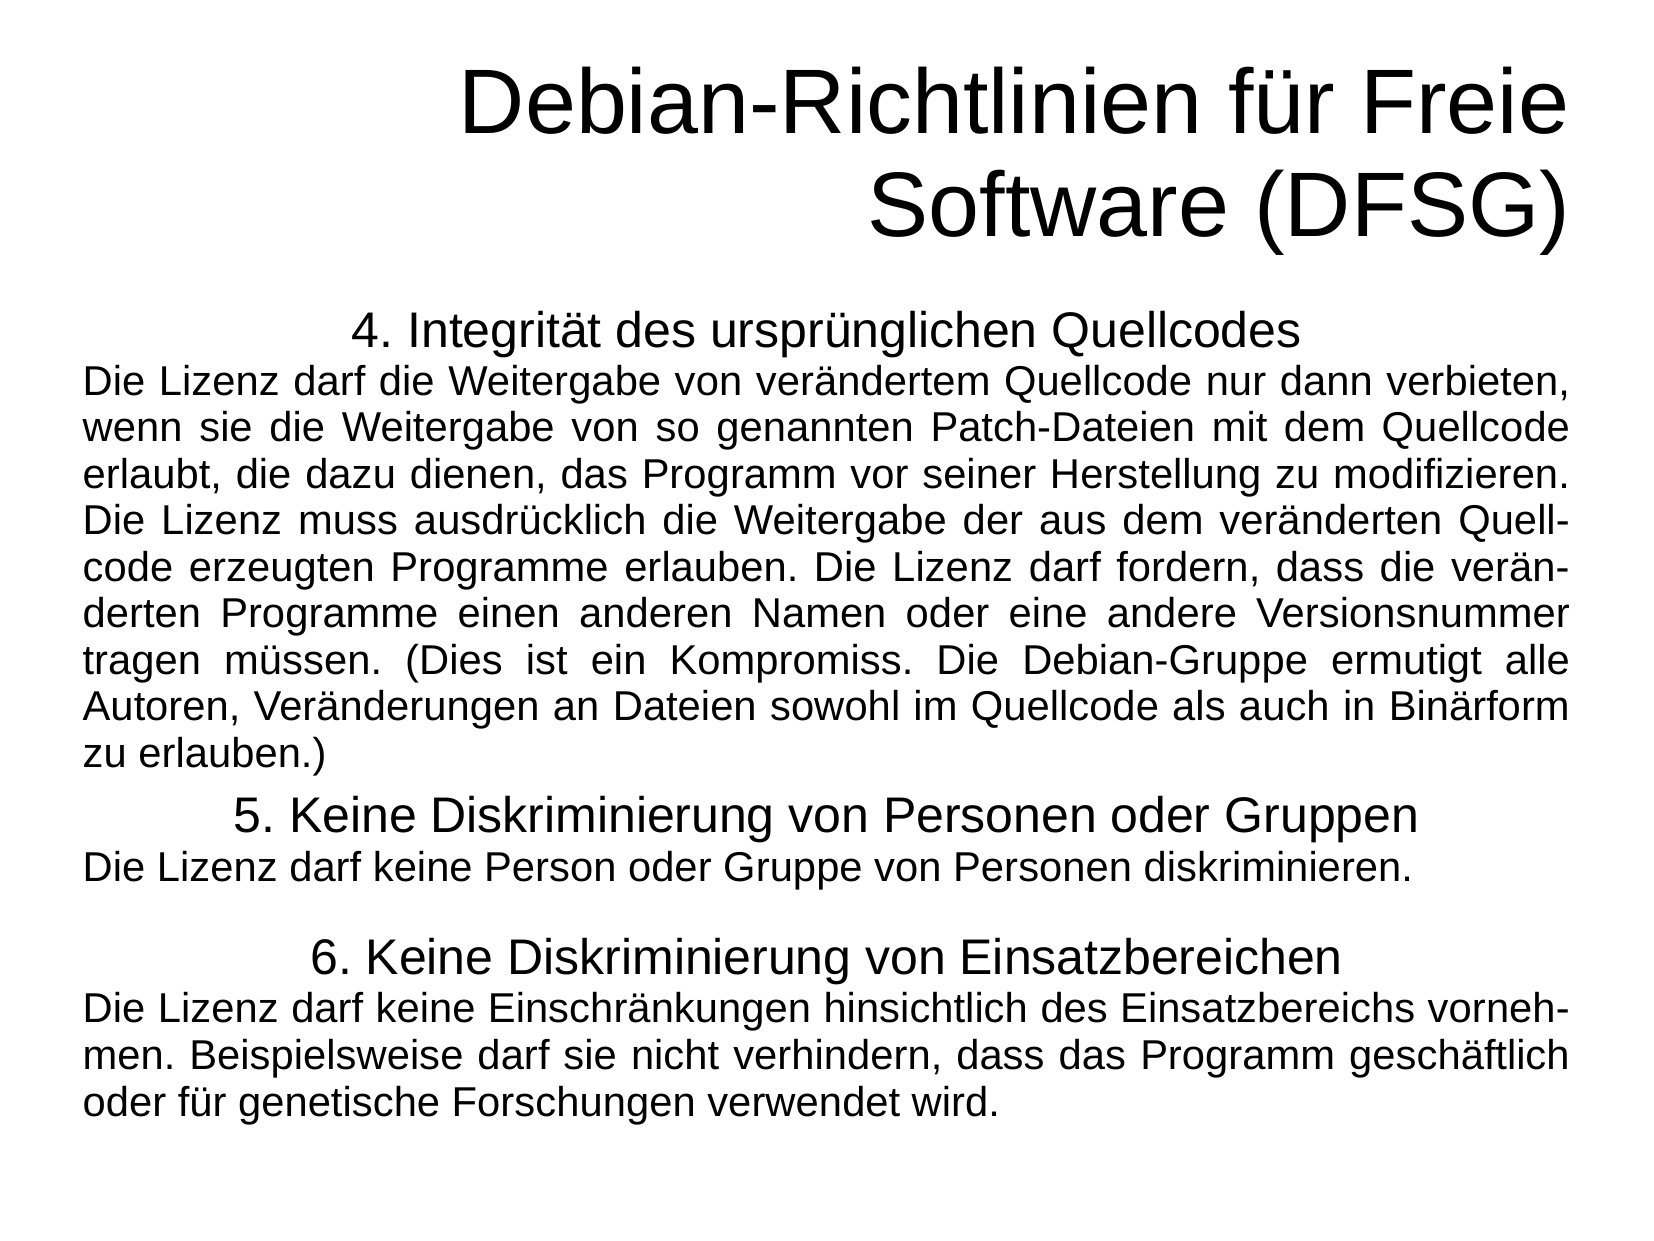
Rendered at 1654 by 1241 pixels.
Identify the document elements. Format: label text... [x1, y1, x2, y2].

subtitle 4. Integrität des ursprünglichen Quellcodes Die Lizenz darf die Weitergabe von verändertem Quellcode nur dann verbieten, wenn sie die Weitergabe von so genannten Patch-Dateien mit dem Quellcode erlaubt, die dazu dienen, das Programm vor seiner Herstellung zu modifizieren. Die Lizenz muss ausdrücklich die Weitergabe der aus dem veränderten Quell-code erzeugten Programme erlauben. Die Lizenz darf fordern, dass die verän-derten Programme einen anderen Namen oder eine andere Versionsnummer tragen müssen. (Dies ist ein Kompromiss. Die Debian-Gruppe ermutigt alle Autoren, Veränderungen an Dateien sowohl im Quellcode als auch in Binärform zu erlauben.) 5. Keine Diskriminierung von Personen oder Gruppen Die Lizenz darf keine Person oder Gruppe von Personen diskriminieren. 6. Keine Diskriminierung von Einsatzbereichen Die Lizenz darf keine Einschränkungen hinsichtlich des Einsatzbereichs vorneh-men. Beispielsweise darf sie nicht verhindern, dass das Programm geschäftlich oder für genetische Forschungen verwendet wird. [82, 287, 1571, 1111]
title Debian-Richtlinien für Freie Software (DFSG) [82, 50, 1571, 256]
